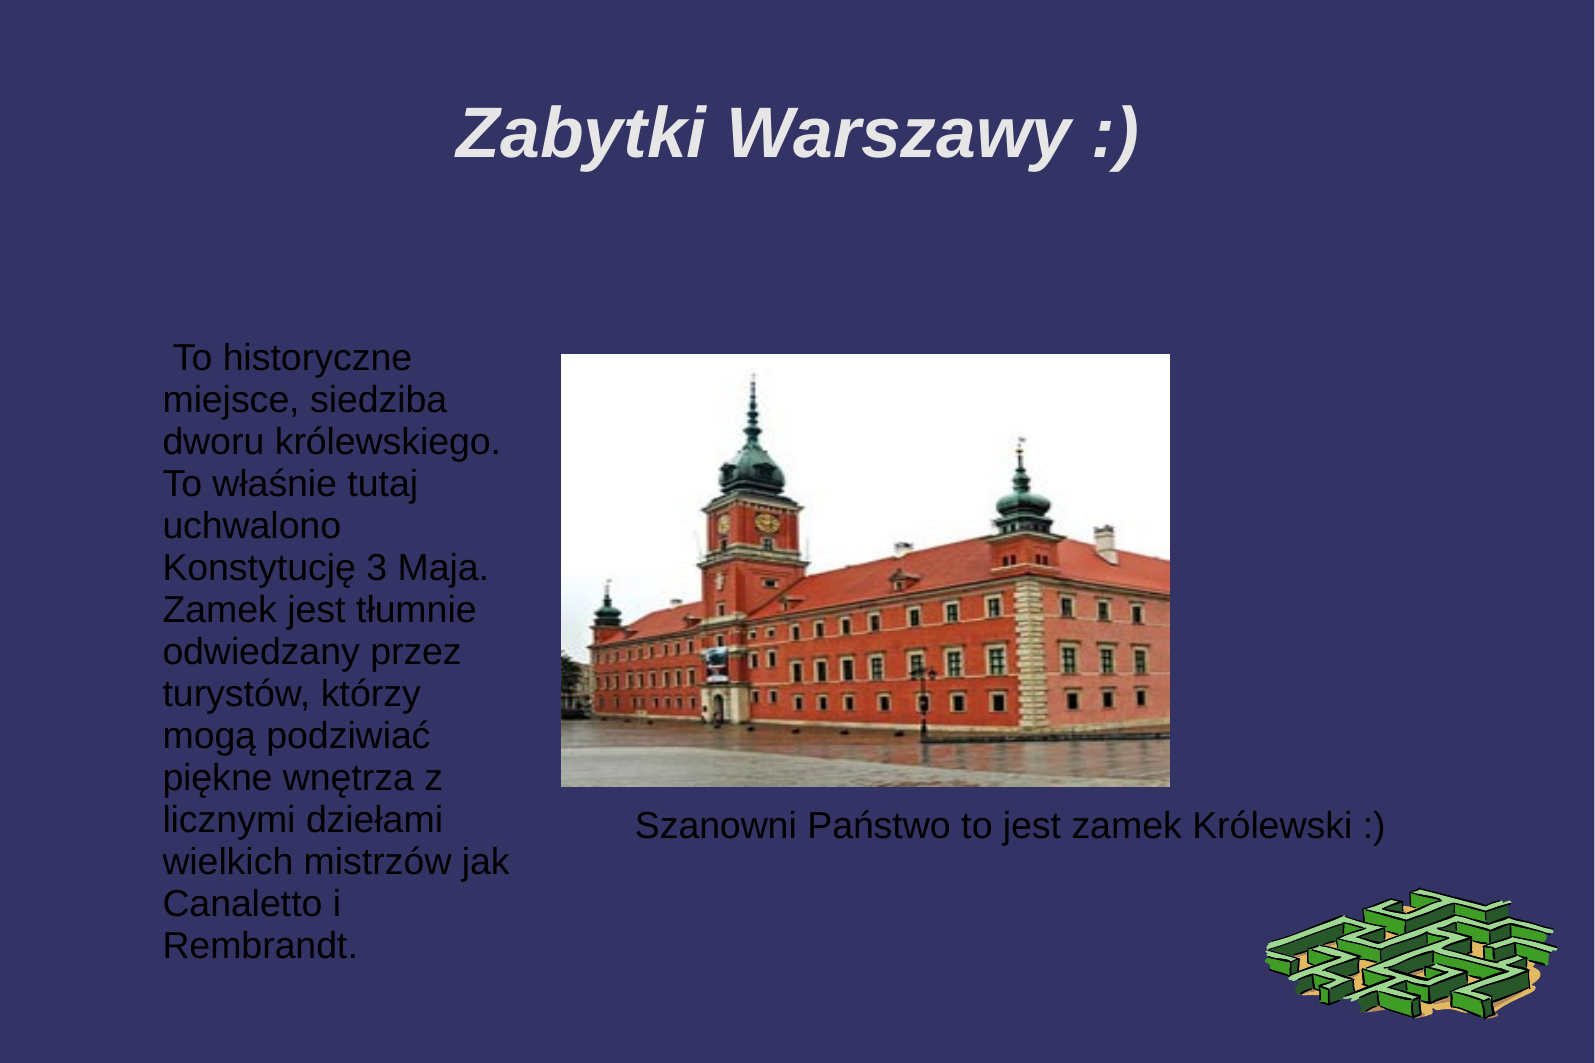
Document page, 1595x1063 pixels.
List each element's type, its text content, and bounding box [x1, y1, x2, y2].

text_box Szanowni Państwo to jest zamek Królewski :) [620, 797, 1418, 857]
title Zabytki Warszawy :) [117, 39, 1479, 218]
text_box To historyczne miejsce, siedziba dworu królewskiego. To właśnie tutaj uchwalono Konstytucję 3 Maja. Zamek jest tłumnie odwiedzany przez turystów, którzy mogą podziwiać piękne wnętrza z licznymi dziełami wielkich mistrzów jak Canaletto i Rembrandt. [147, 328, 532, 975]
picture [561, 354, 1170, 787]
